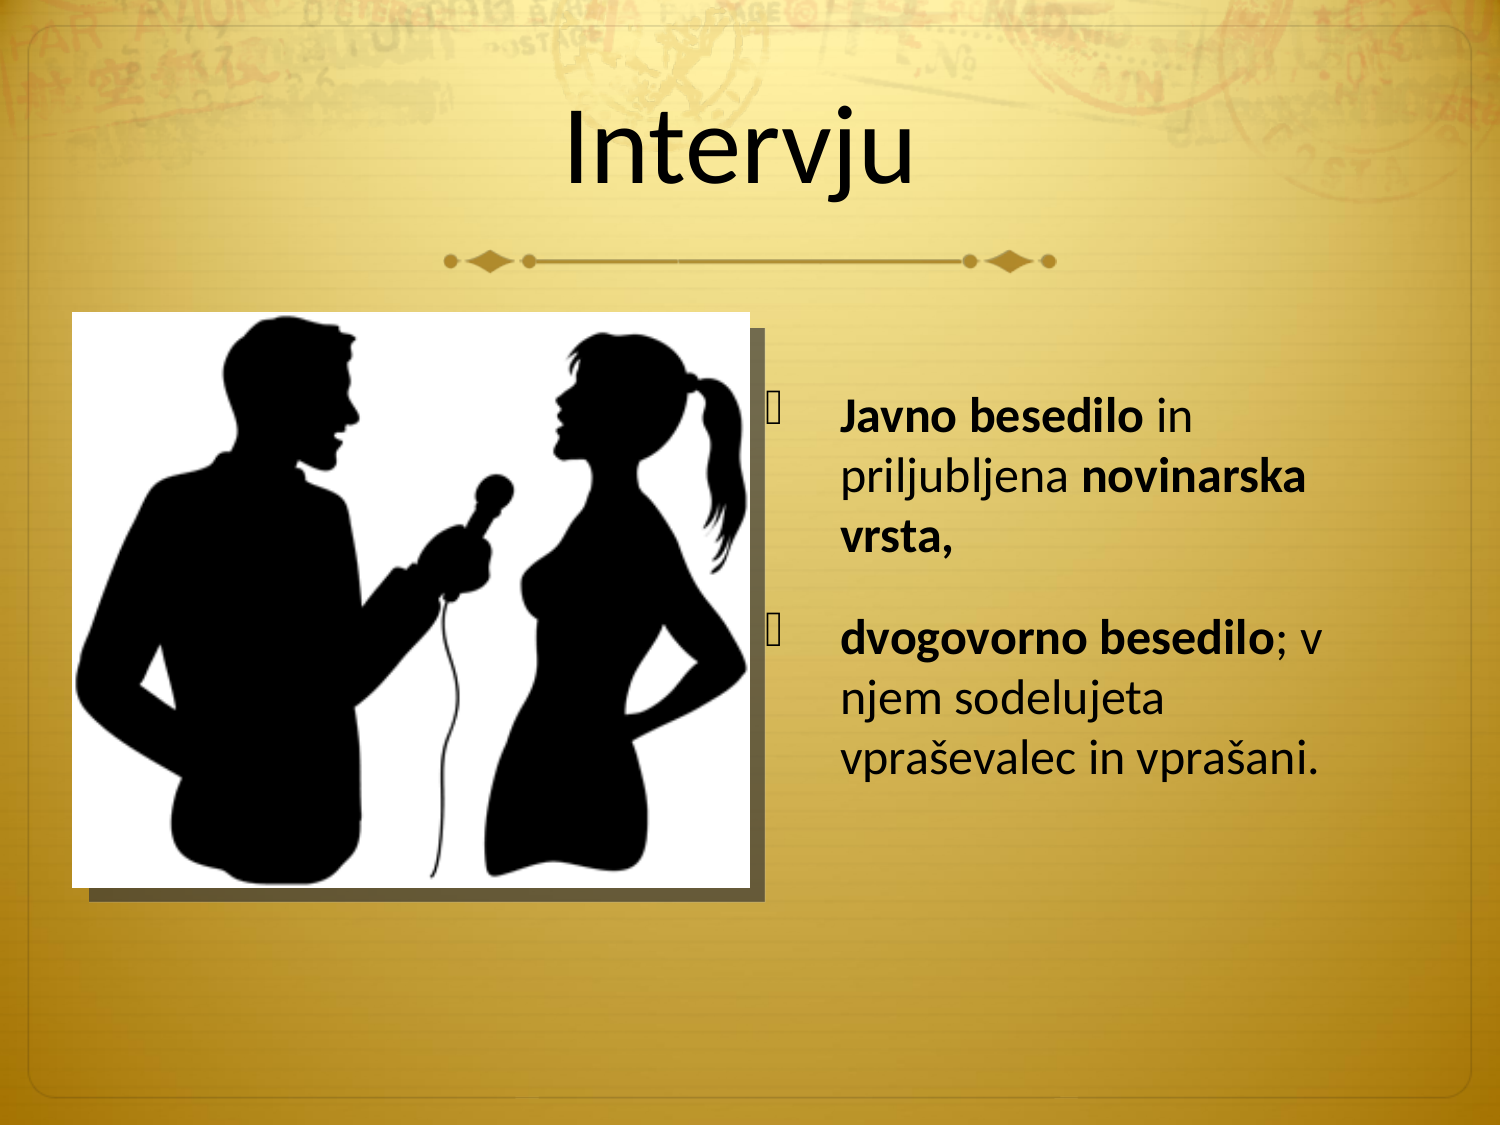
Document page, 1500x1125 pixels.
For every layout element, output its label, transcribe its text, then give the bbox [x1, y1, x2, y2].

picture [0, 0, 1500, 1125]
list Javno besedilo in priljubljena novinarska vrsta, dvogovorno besedilo; v njem sodelujeta vpraševalec in vprašani. [750, 375, 1407, 1050]
title Intervju [93, 45, 1407, 233]
